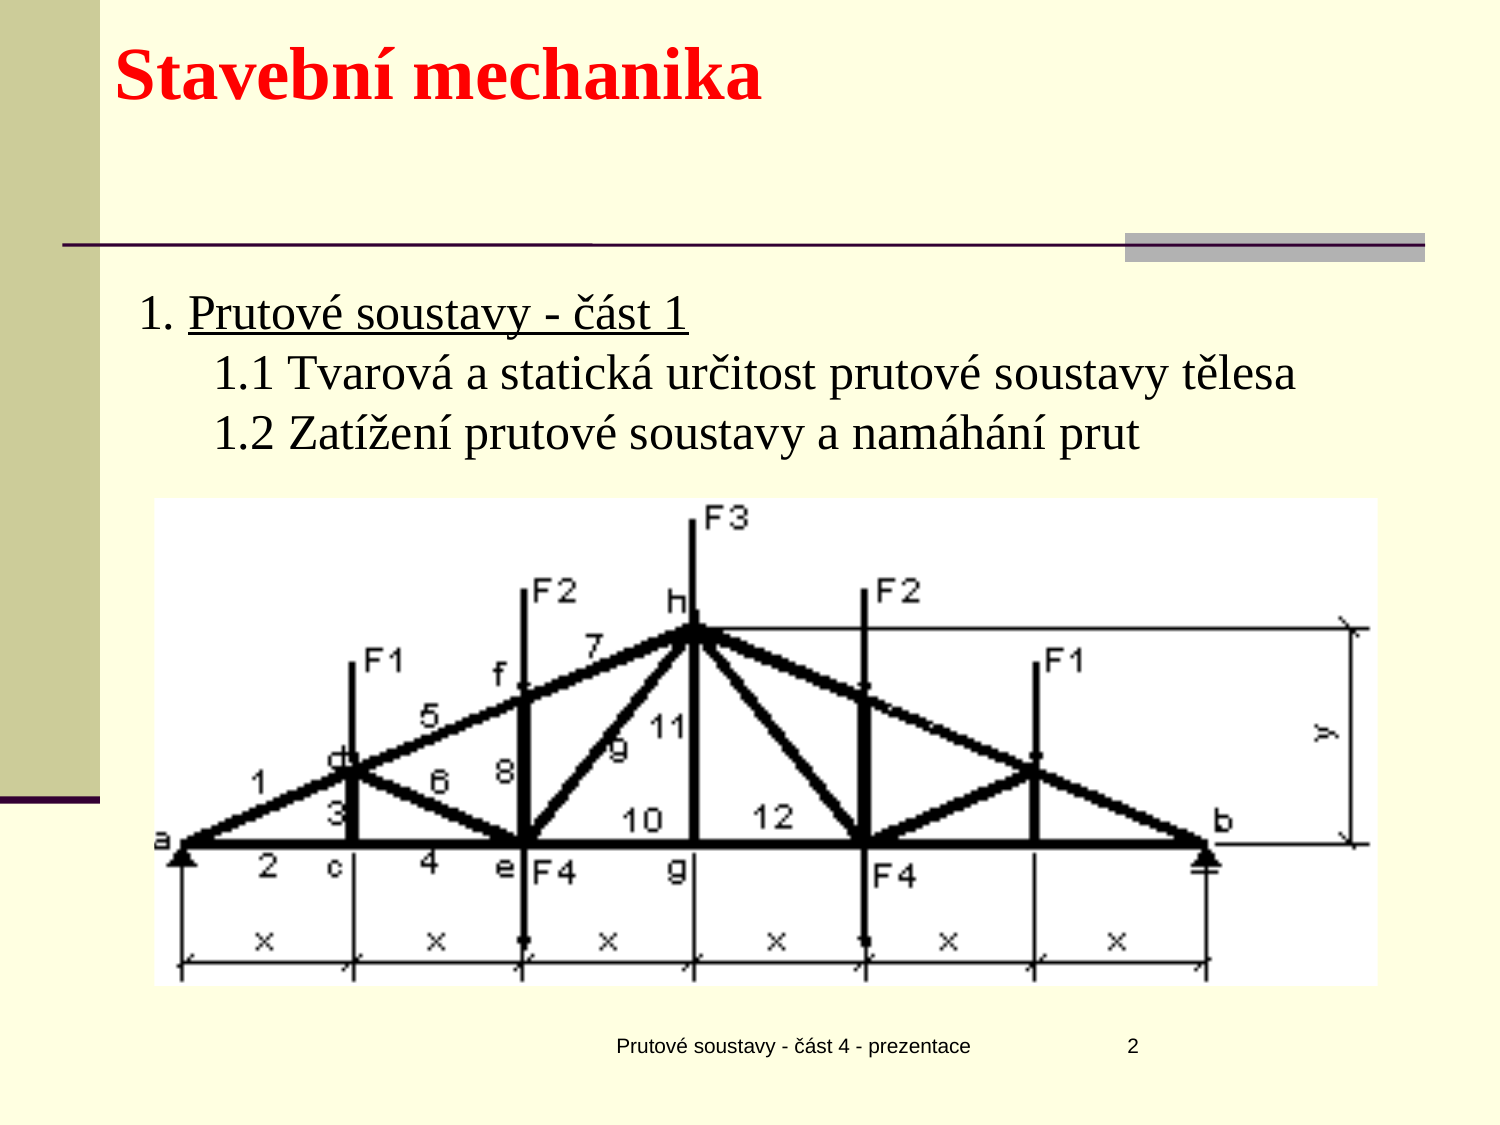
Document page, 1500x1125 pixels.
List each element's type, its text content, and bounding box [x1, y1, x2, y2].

text_box [1112, 1025, 1426, 1101]
text_box 1. Prutové soustavy - část 1 1.1 Tvarová a statická určitost prutové soustavy tělesa 1.2 Zatížení prutové soustavy a namáhání prut [123, 271, 1436, 467]
text_box Prutové soustavy - část 4 - prezentace [549, 1025, 1038, 1101]
text_box Stavební mechanika [99, 16, 793, 122]
picture [154, 498, 1378, 986]
